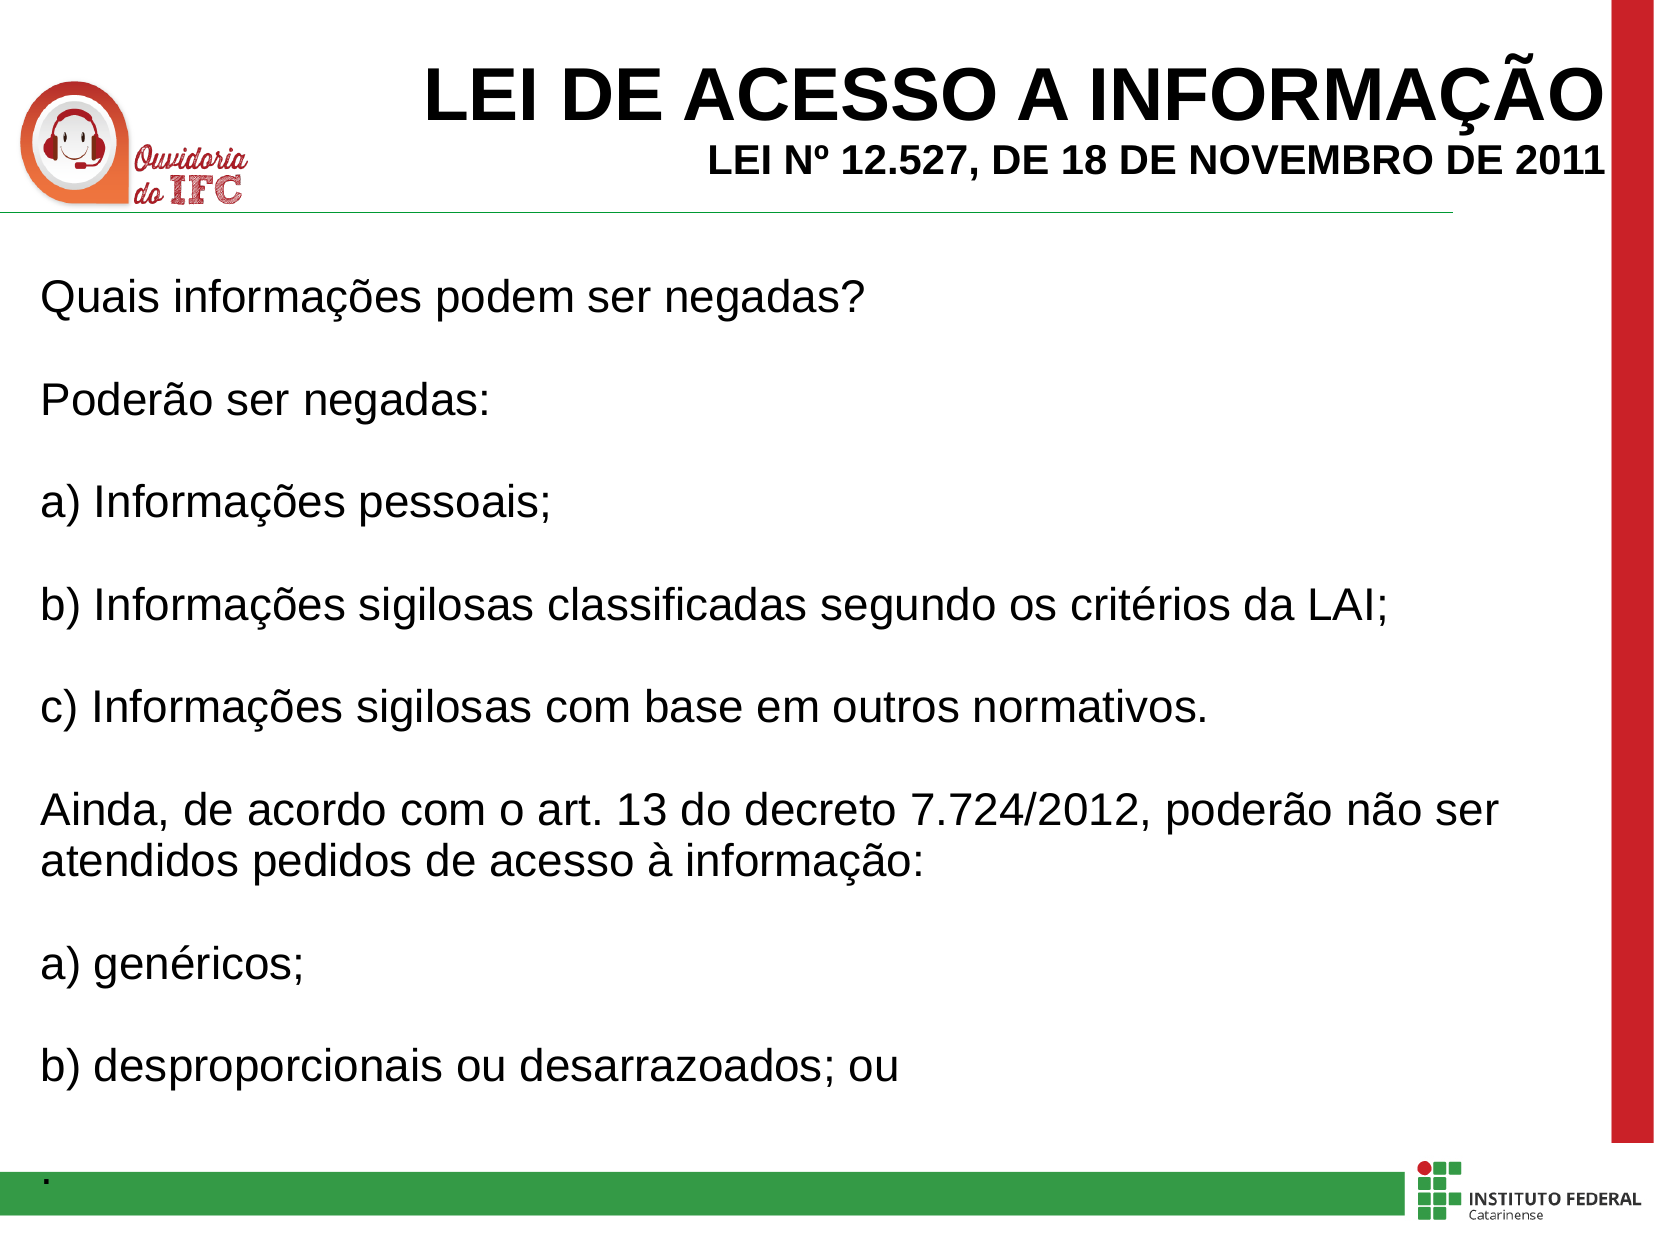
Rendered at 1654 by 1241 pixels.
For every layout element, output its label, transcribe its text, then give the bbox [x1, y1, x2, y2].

text_box Quais informações podem ser negadas? Poderão ser negadas: a) Informações pessoais; b) Informações sigilosas classificadas segundo os critérios da LAI; c) Informações sigilosas com base em outros normativos. Ainda, de acordo com o art. 13 do decreto 7.724/2012, poderão não ser atendidos pedidos de acesso à informação: a) genéricos; b) desproporcionais ou desarrazoados; ou . [25, 212, 1516, 1241]
subtitle [1516, 248, 1585, 1241]
title LEI DE ACESSO A INFORMAÇÃO LEI Nº 12.527, DE 18 DE NOVEMBRO DE 2011 [35, 35, 1607, 201]
picture [0, 0, 1654, 1241]
